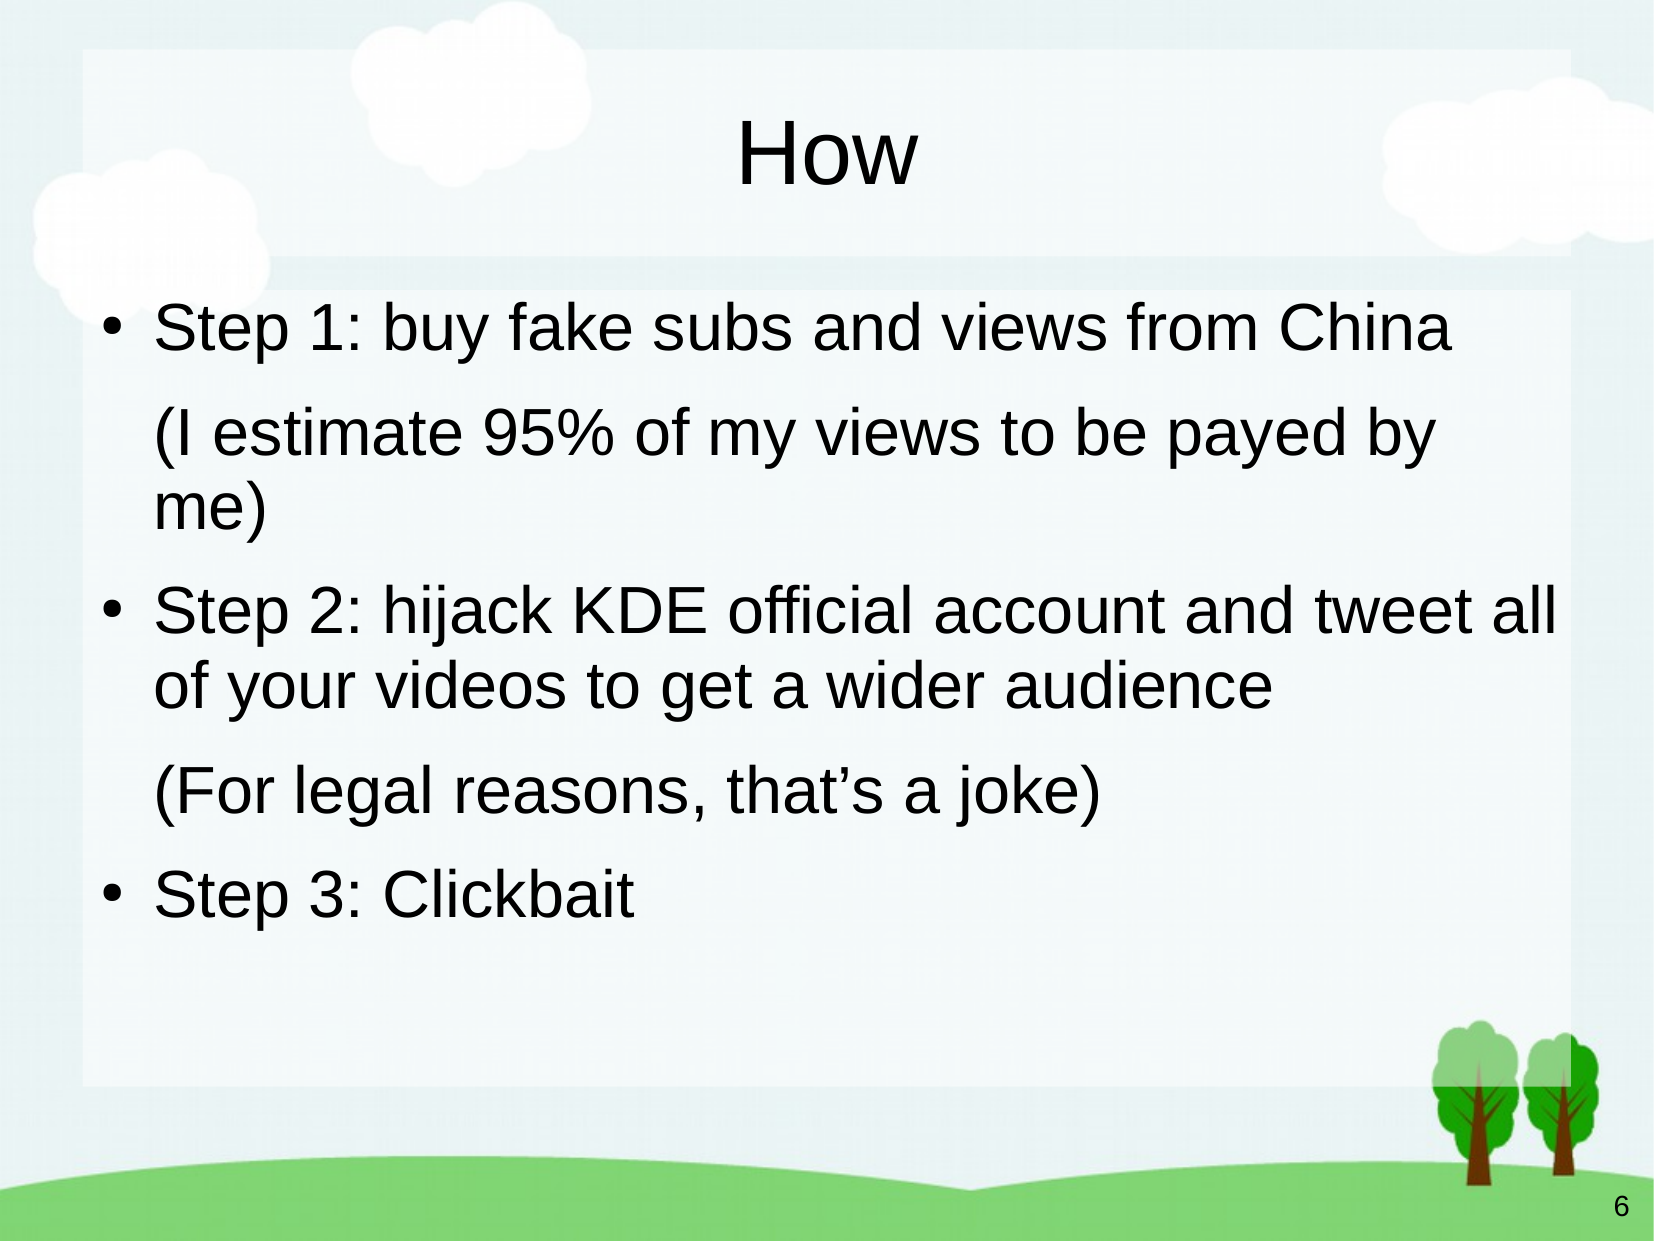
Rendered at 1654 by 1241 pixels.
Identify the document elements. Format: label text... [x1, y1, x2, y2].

list Step 1: buy fake subs and views from China (I estimate 95% of my views to be payed by me) Step 2: hijack KDE official account and tweet all of your videos to get a wider audience (For legal reasons, that’s a joke) Step 3: Clickbait [82, 290, 1571, 1087]
title How [82, 49, 1571, 257]
picture [0, 0, 1654, 1241]
